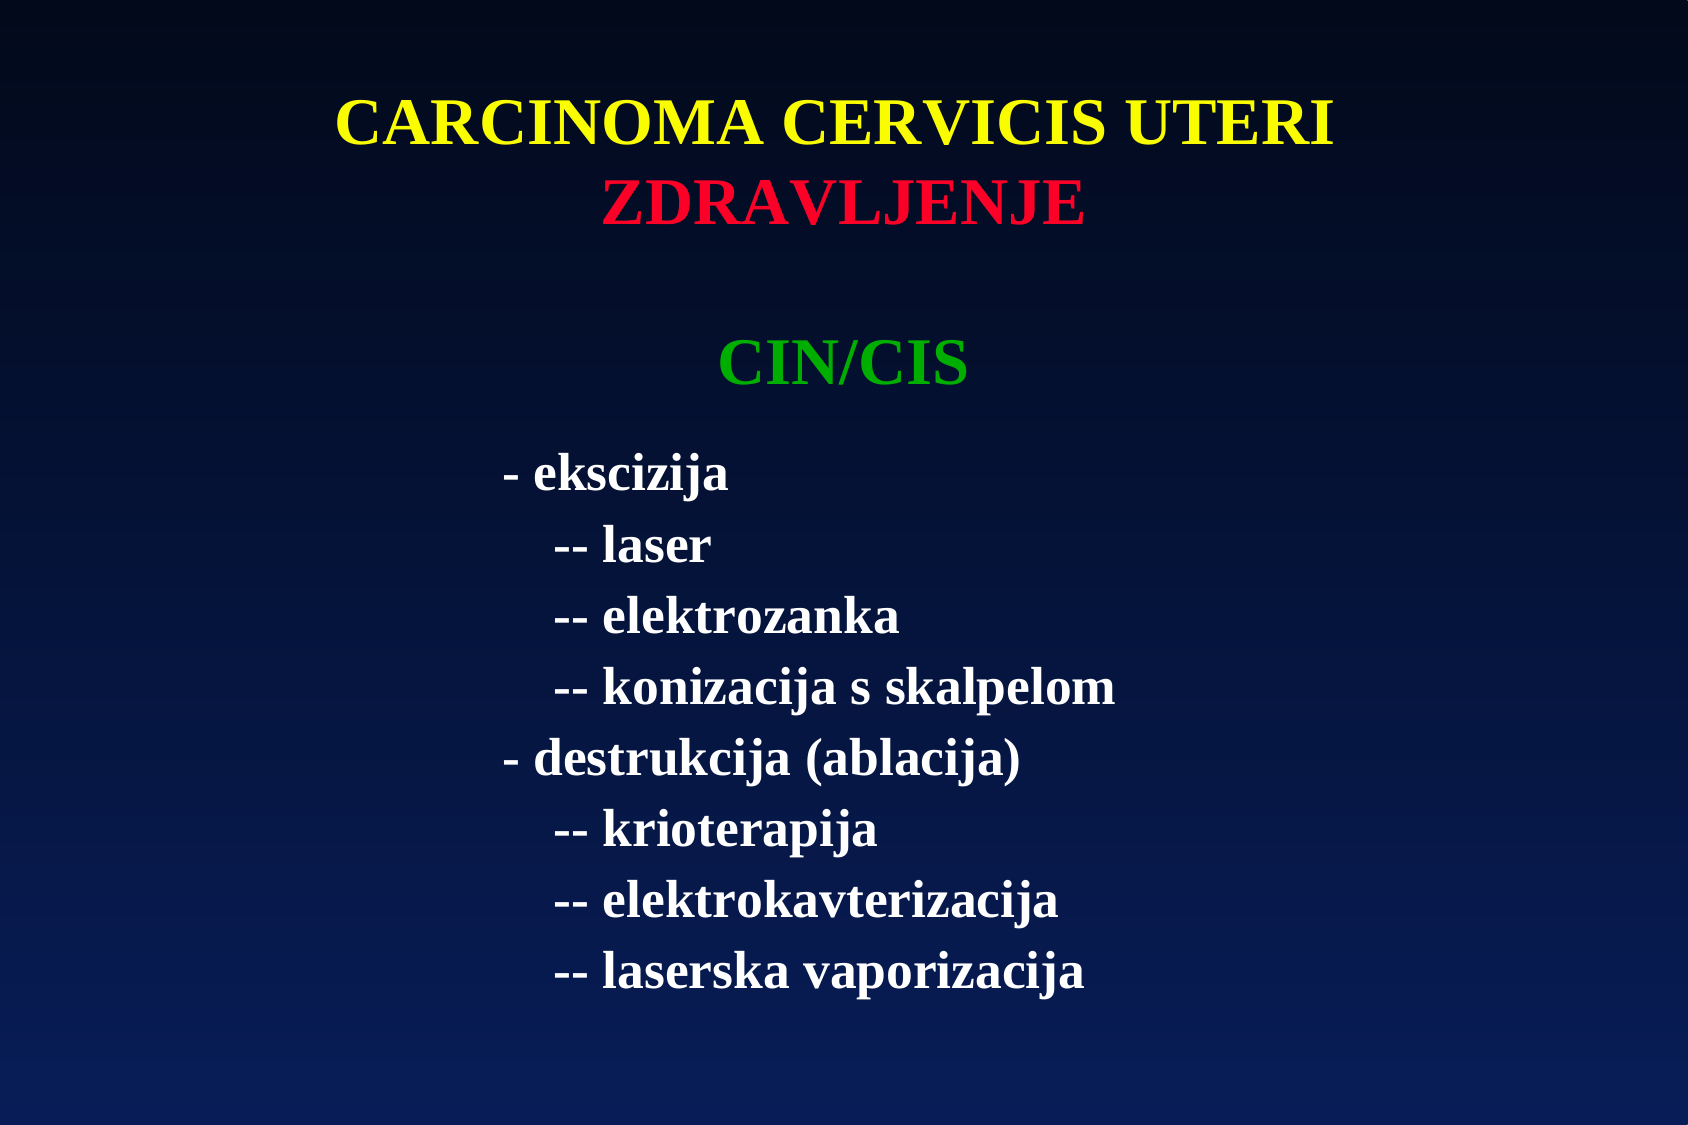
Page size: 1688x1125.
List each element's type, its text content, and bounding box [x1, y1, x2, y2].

list - ekscizija -- laser -- elektrozanka -- konizacija s skalpelom - destrukcija (ablacija) -- krioterapija -- elektrokavterizacija -- laserska vaporizacija [487, 437, 1275, 1088]
title CARCINOMA CERVICIS UTERI ZDRAVLJENJE CIN/CIS [0, 37, 1688, 438]
